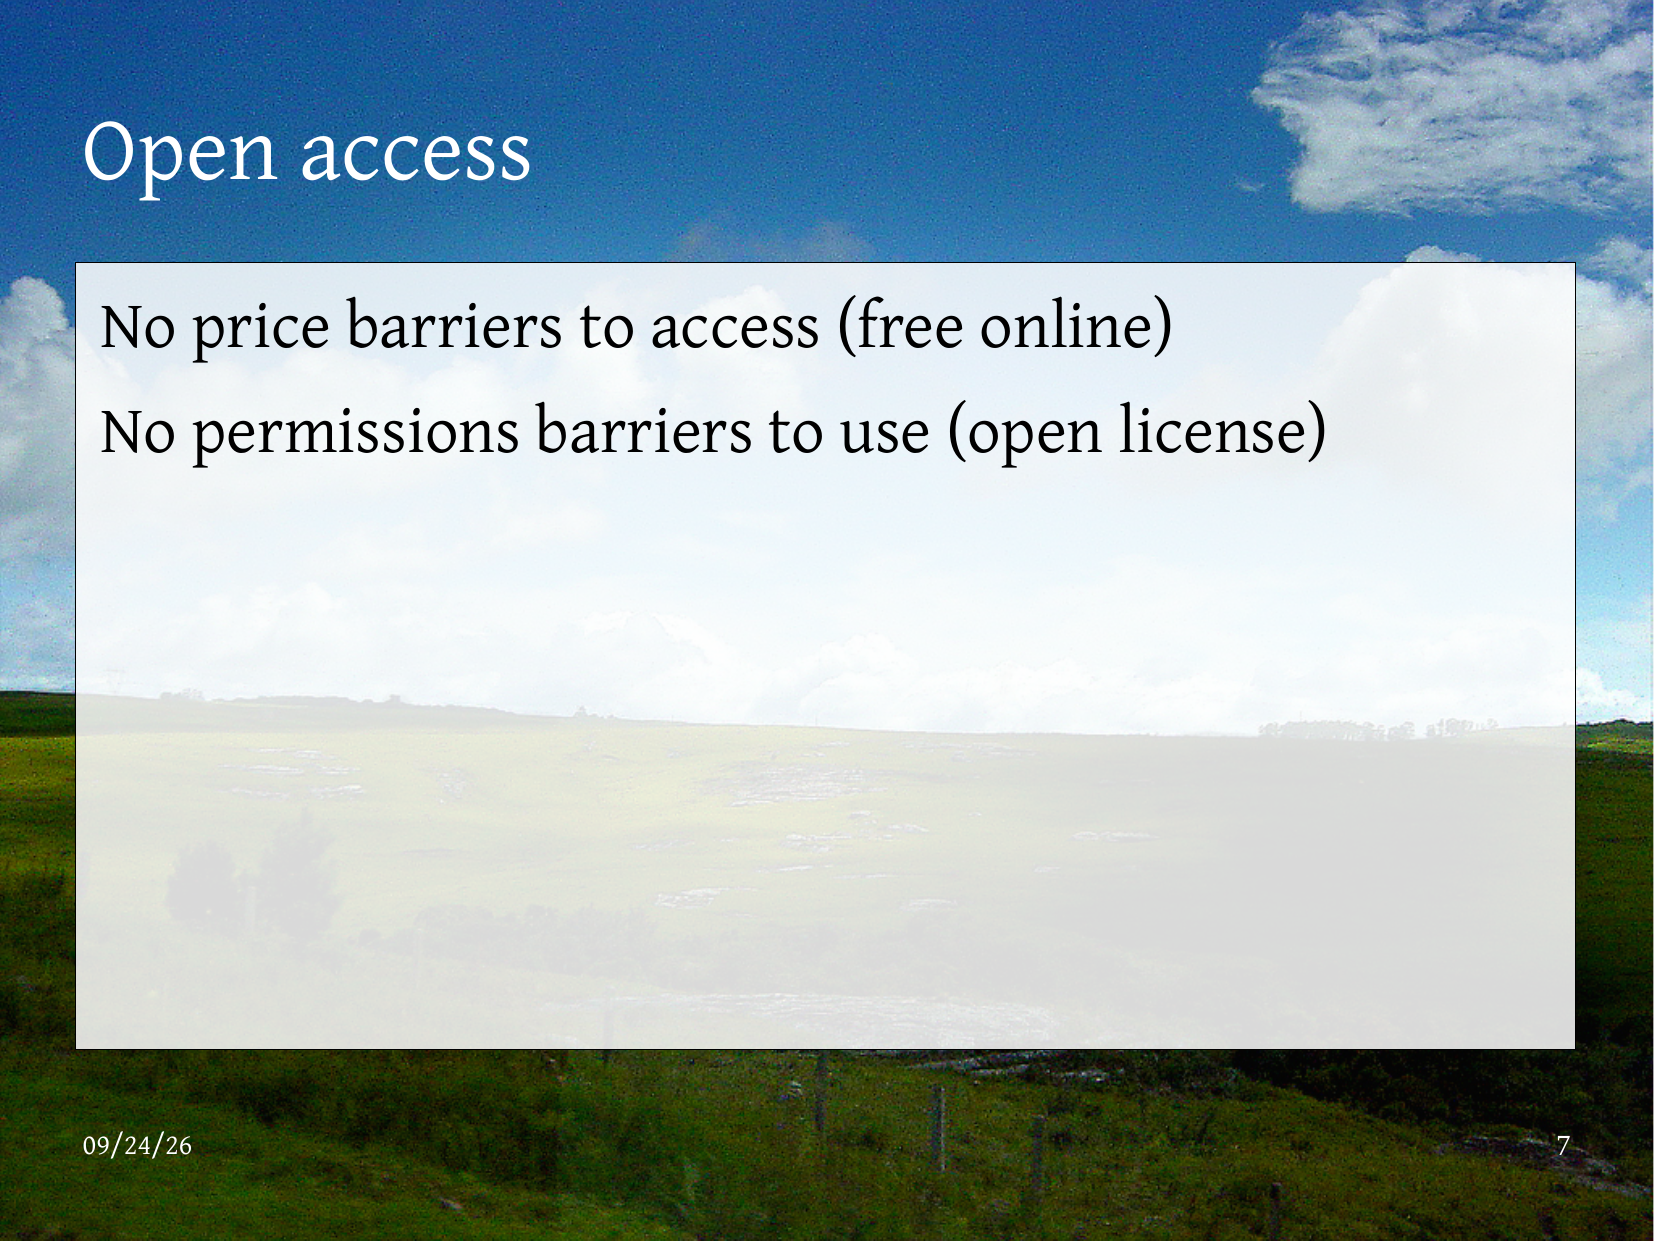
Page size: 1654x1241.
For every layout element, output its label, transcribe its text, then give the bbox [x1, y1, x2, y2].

picture [0, 0, 1654, 1241]
title Open access [82, 56, 1571, 250]
list No price barriers to access (free online) No permissions barriers to use (open license) [82, 290, 1571, 1094]
